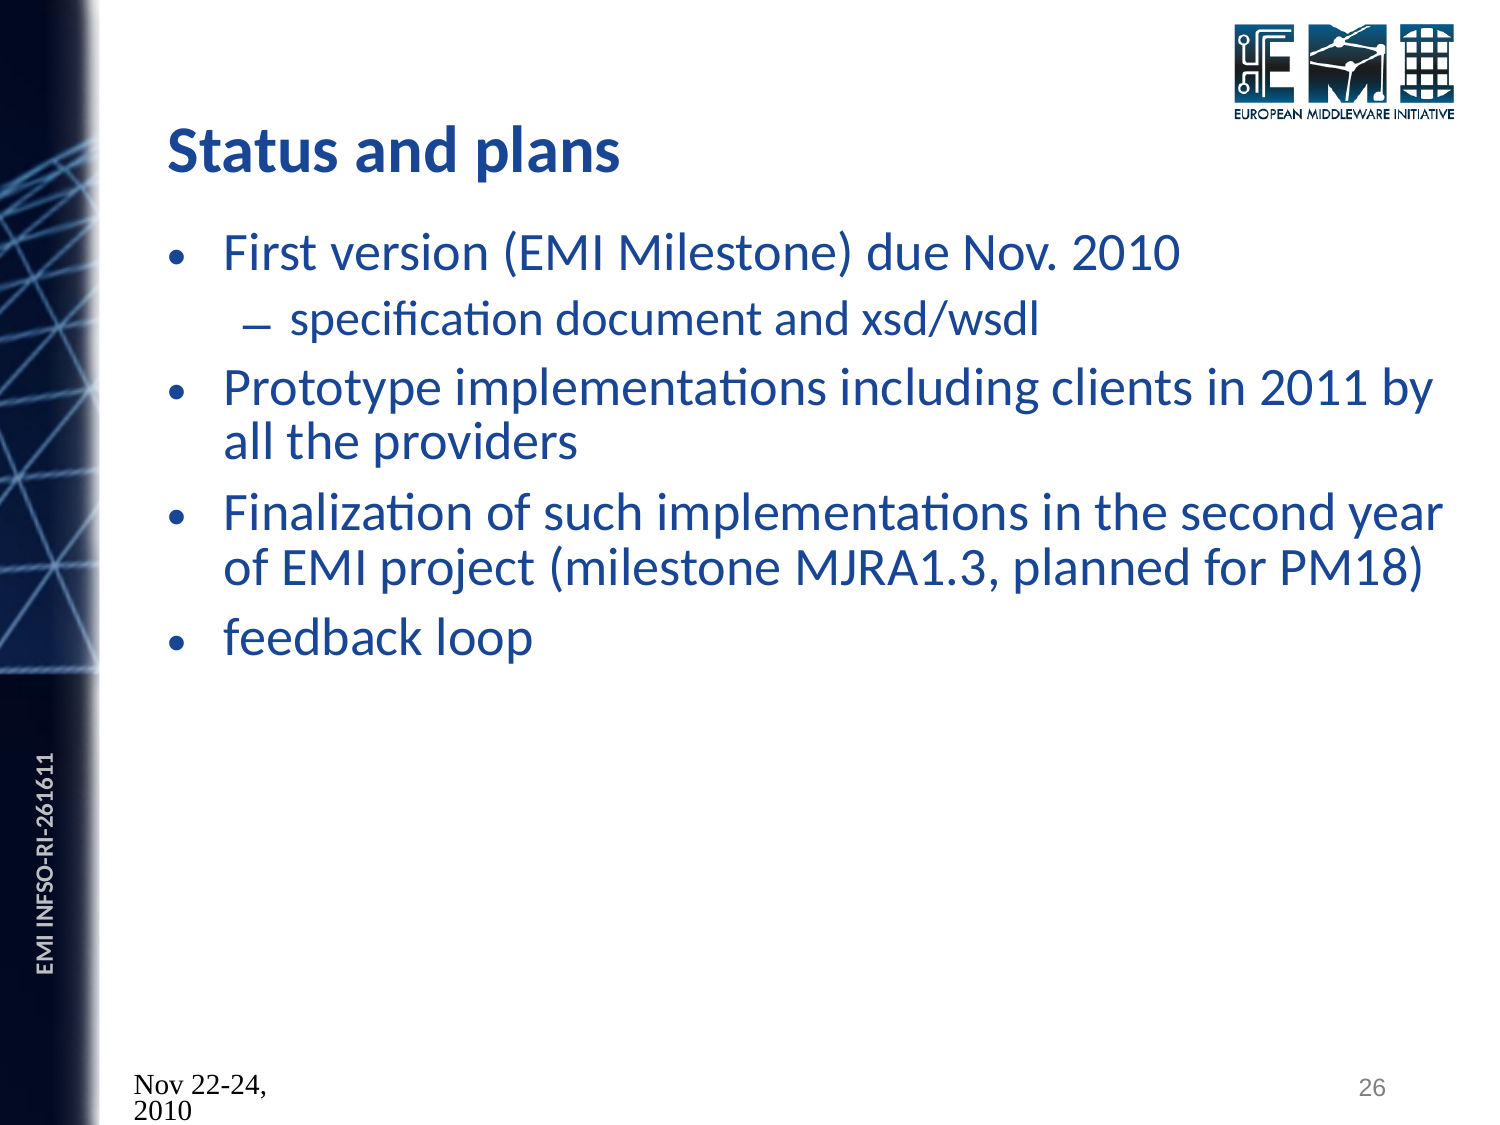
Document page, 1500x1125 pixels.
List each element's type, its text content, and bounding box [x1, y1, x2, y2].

list First version (EMI Milestone) due Nov. 2010 specification document and xsd/wsdl Prototype implementations including clients in 2011 by all the providers Finalization of such implementations in the second year of EMI project (milestone MJRA1.3, planned for PM18) feedback loop [153, 221, 1463, 1053]
text_box Status and plans [153, 115, 1200, 212]
text_box <number> [1343, 1063, 1426, 1123]
picture [1185, 8, 1500, 140]
picture [0, 0, 111, 1125]
